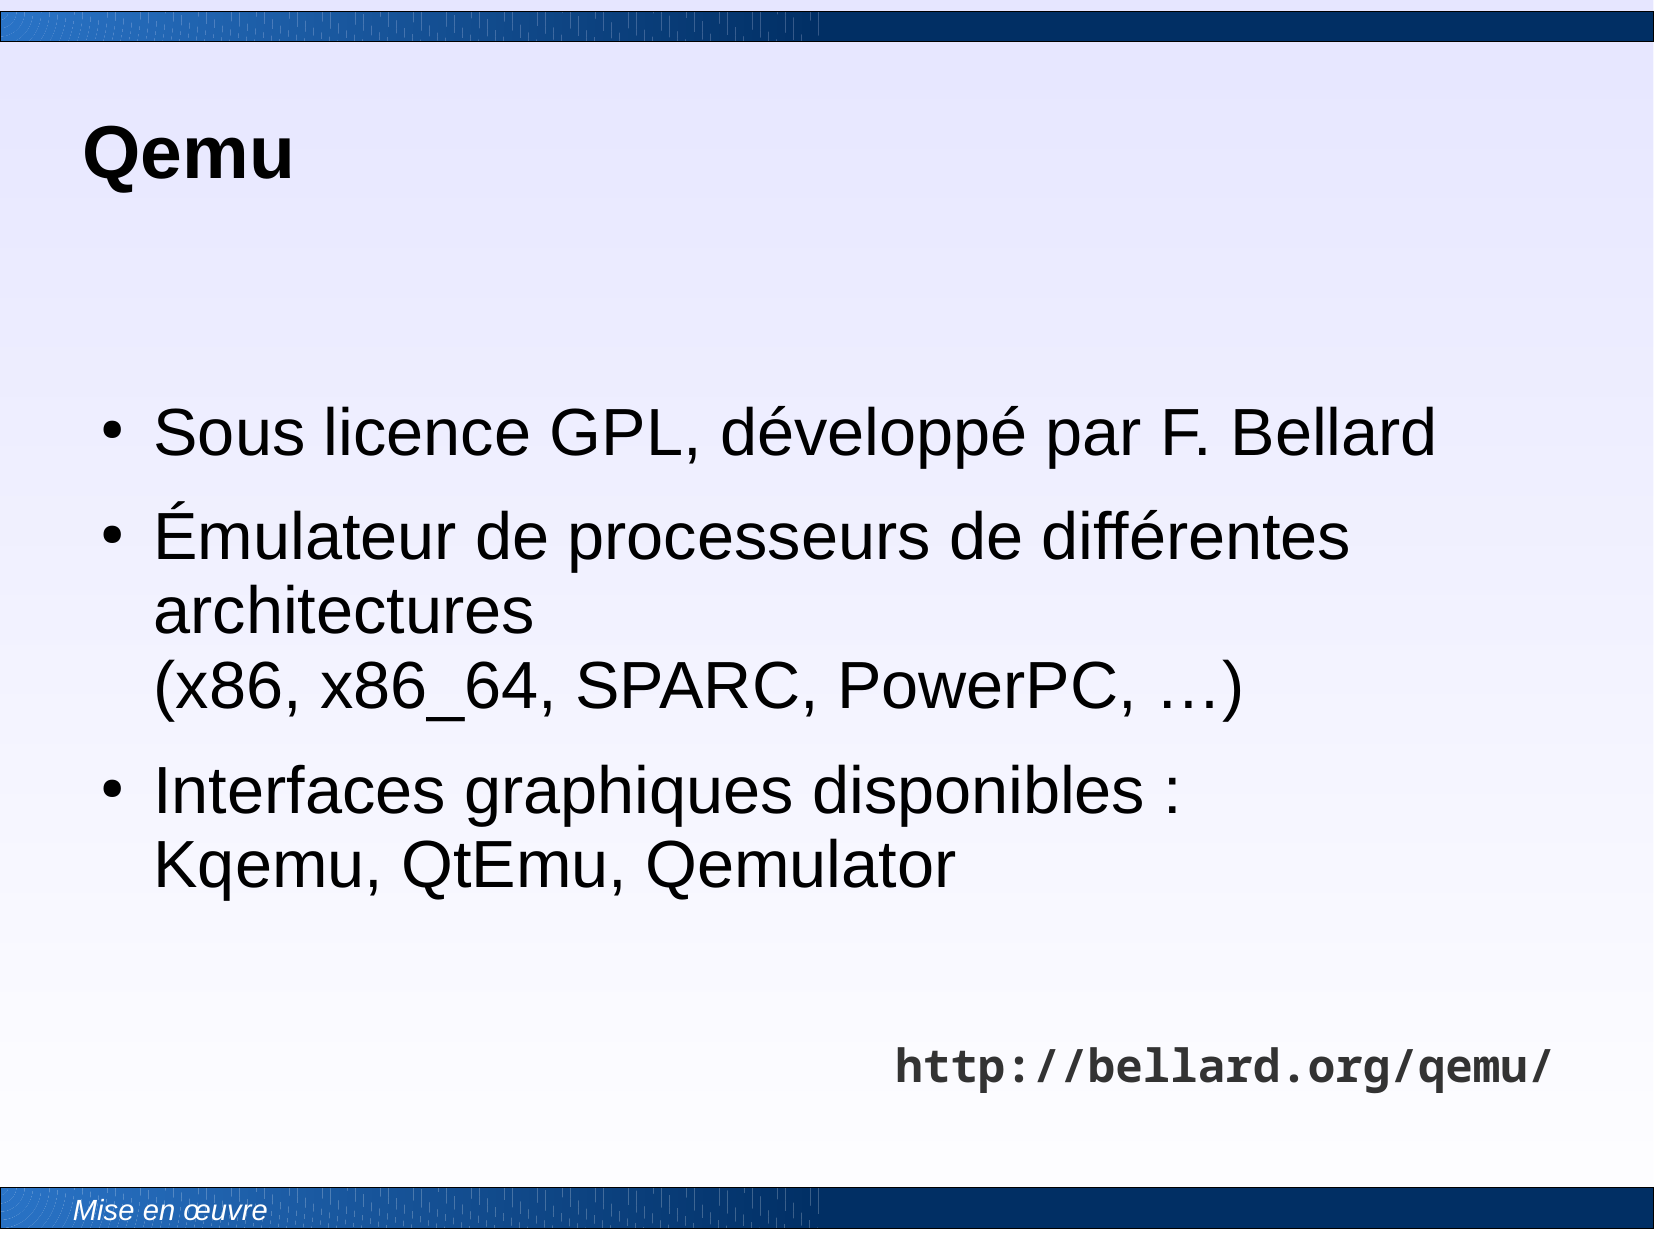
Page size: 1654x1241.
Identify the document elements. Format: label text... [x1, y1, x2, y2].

list Sous licence GPL, développé par F. Bellard Émulateur de processeurs de différentes architectures (x86, x86_64, SPARC, PowerPC, …) Interfaces graphiques disponibles : Kqemu, QtEmu, Qemulator [82, 290, 1571, 948]
title Qemu [82, 56, 1571, 250]
text_box http://bellard.org/qemu/ [856, 1026, 1595, 1094]
text_box Mise en œuvre [58, 1186, 406, 1235]
